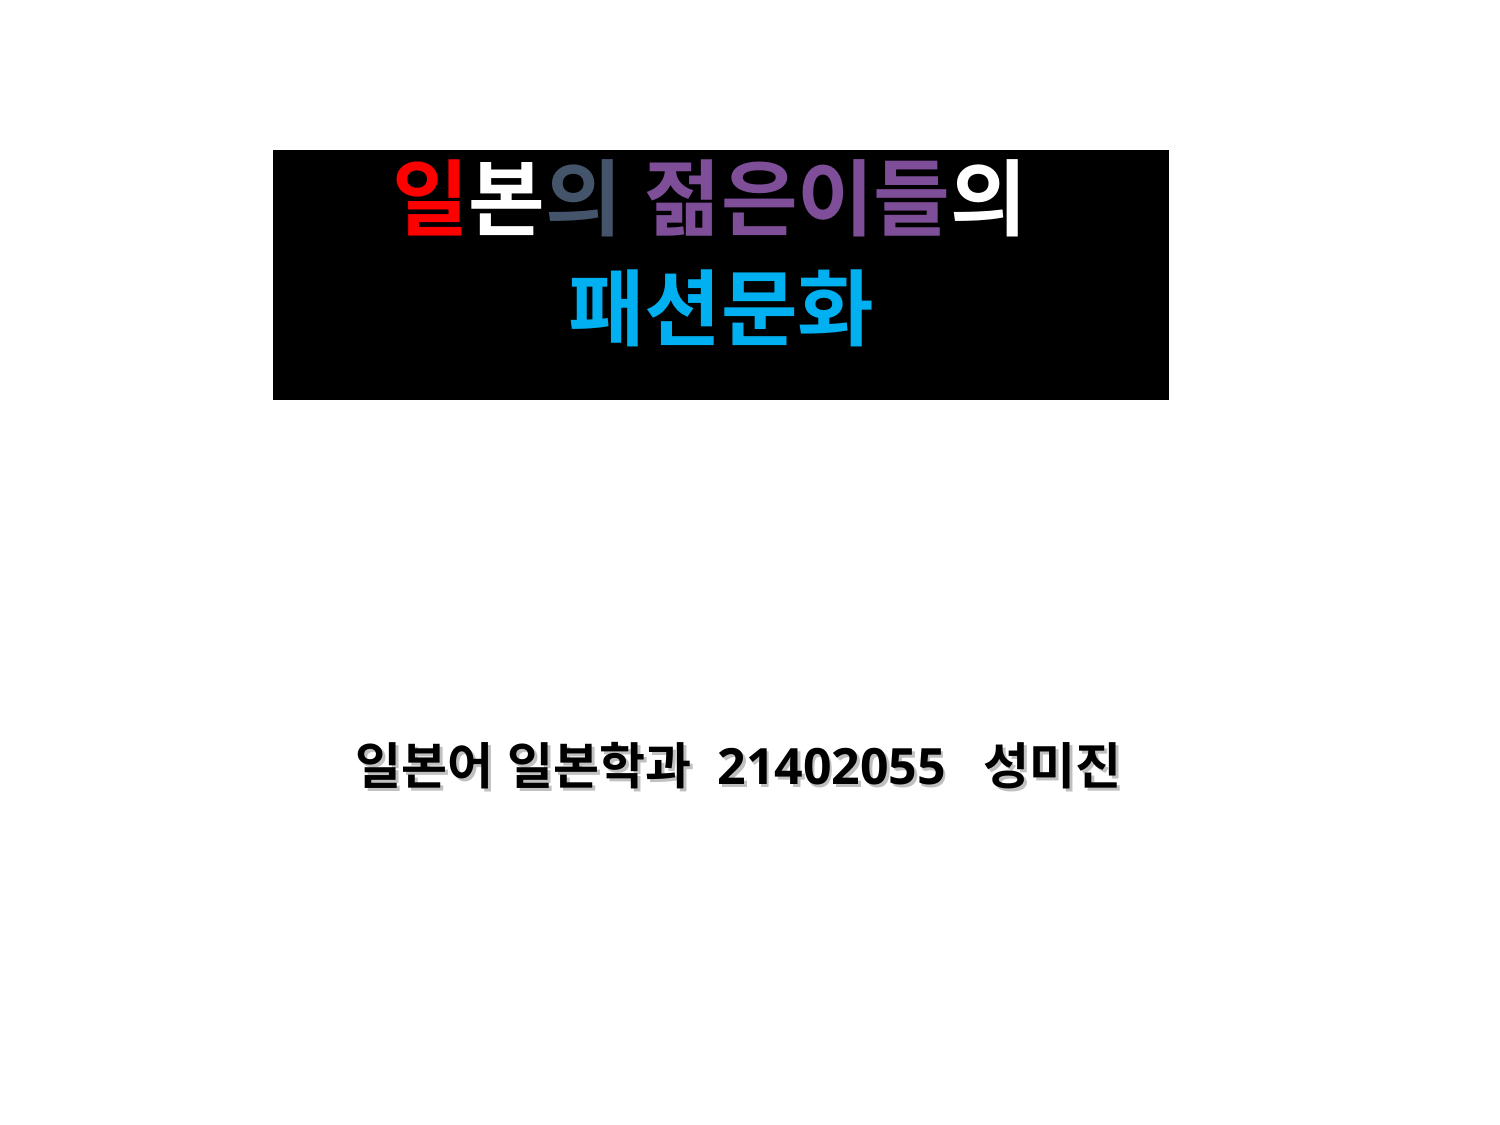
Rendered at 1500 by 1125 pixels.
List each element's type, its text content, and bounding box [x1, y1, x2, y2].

text_box 일본어 일본학과 21402055 성미진 [340, 726, 1240, 803]
text_box 일본의 젊은이들의 패션문화 [273, 150, 1169, 400]
